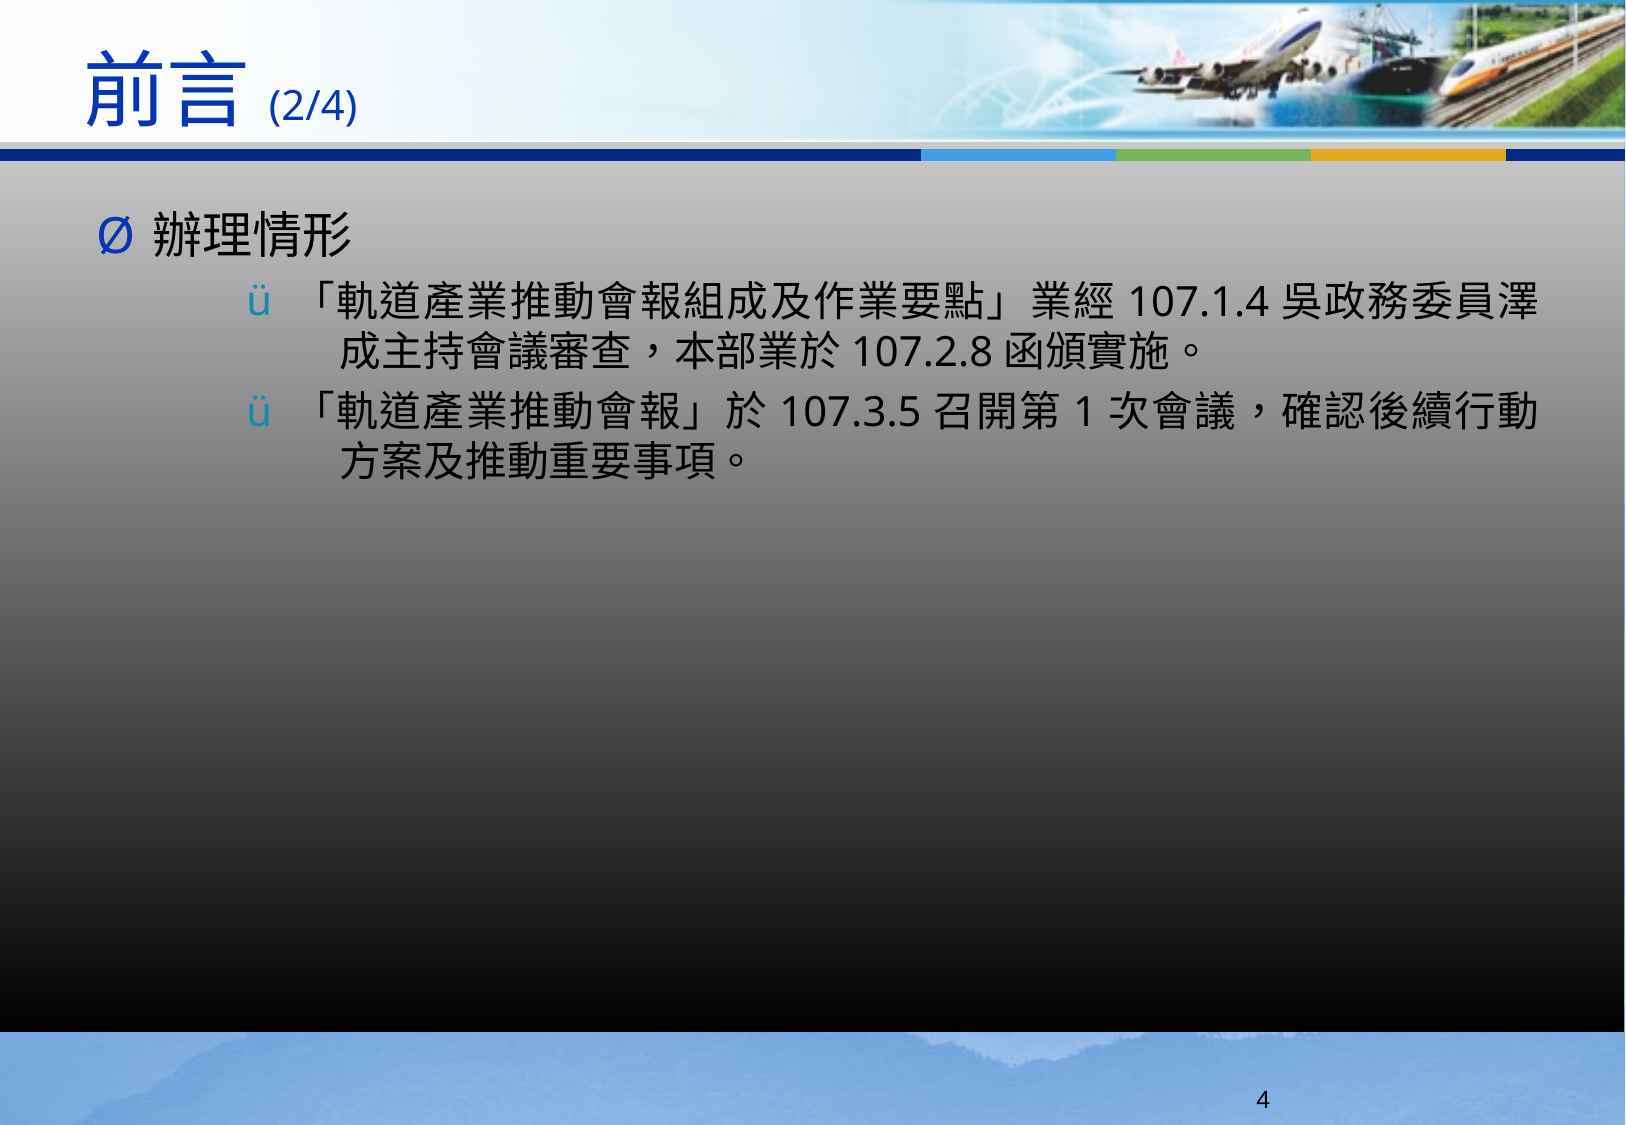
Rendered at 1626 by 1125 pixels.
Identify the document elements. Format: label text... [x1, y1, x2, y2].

list 辦理情形 「軌道產業推動會報組成及作業要點」業經107.1.4吳政務委員澤成主持會議審查，本部業於107.2.8函頒實施。 「軌道產業推動會報」於107.3.5召開第1次會議，確認後續行動方案及推動重要事項。 [81, 196, 1555, 1059]
title 前言 (2/4) [68, 19, 1593, 155]
text_box 4 [1241, 1071, 1621, 1125]
